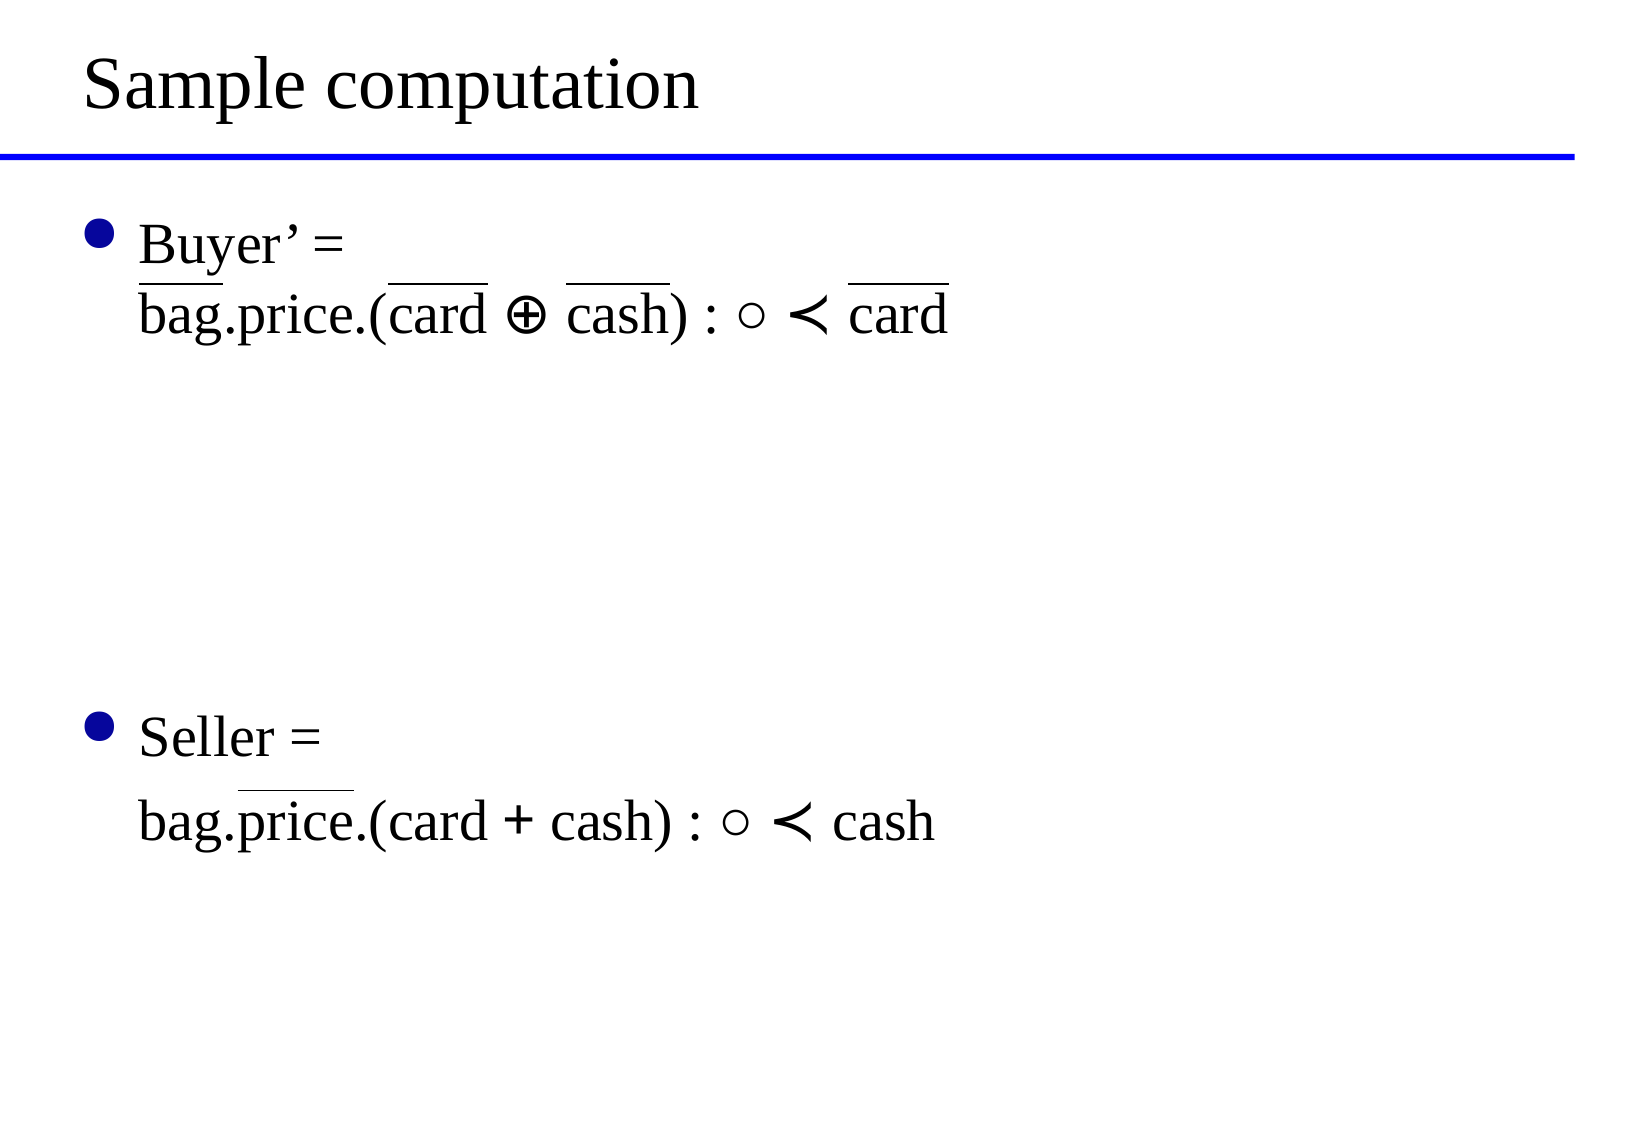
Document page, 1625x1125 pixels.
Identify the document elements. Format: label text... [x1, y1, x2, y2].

title Sample computation [67, 27, 1544, 131]
list Buyer’ = bag.price.(card ⊕ cash) : ○ ≺ card Seller = bag.price.(card + cash) : ○ ≺ cash [67, 198, 1478, 1061]
